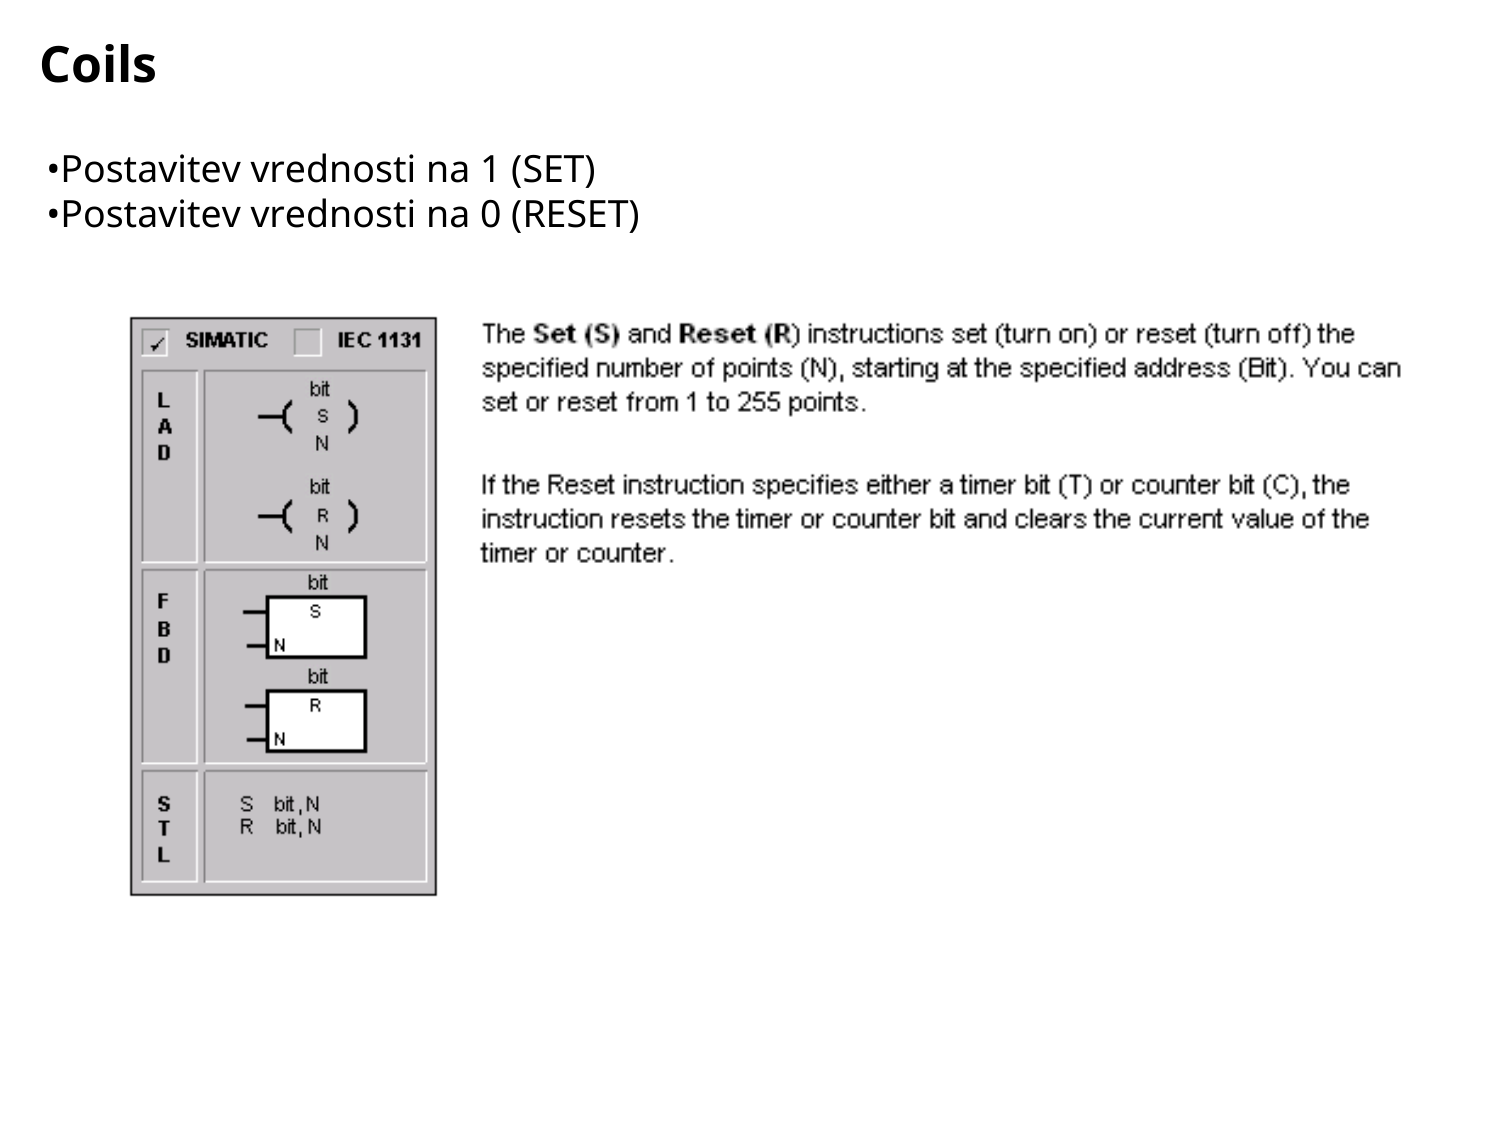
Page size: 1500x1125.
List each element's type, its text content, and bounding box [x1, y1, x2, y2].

text_box Postavitev vrednosti na 1 (SET) Postavitev vrednosti na 0 (RESET) [31, 137, 656, 288]
text_box Coils [24, 24, 1353, 101]
picture [474, 312, 1413, 580]
picture [125, 312, 441, 900]
